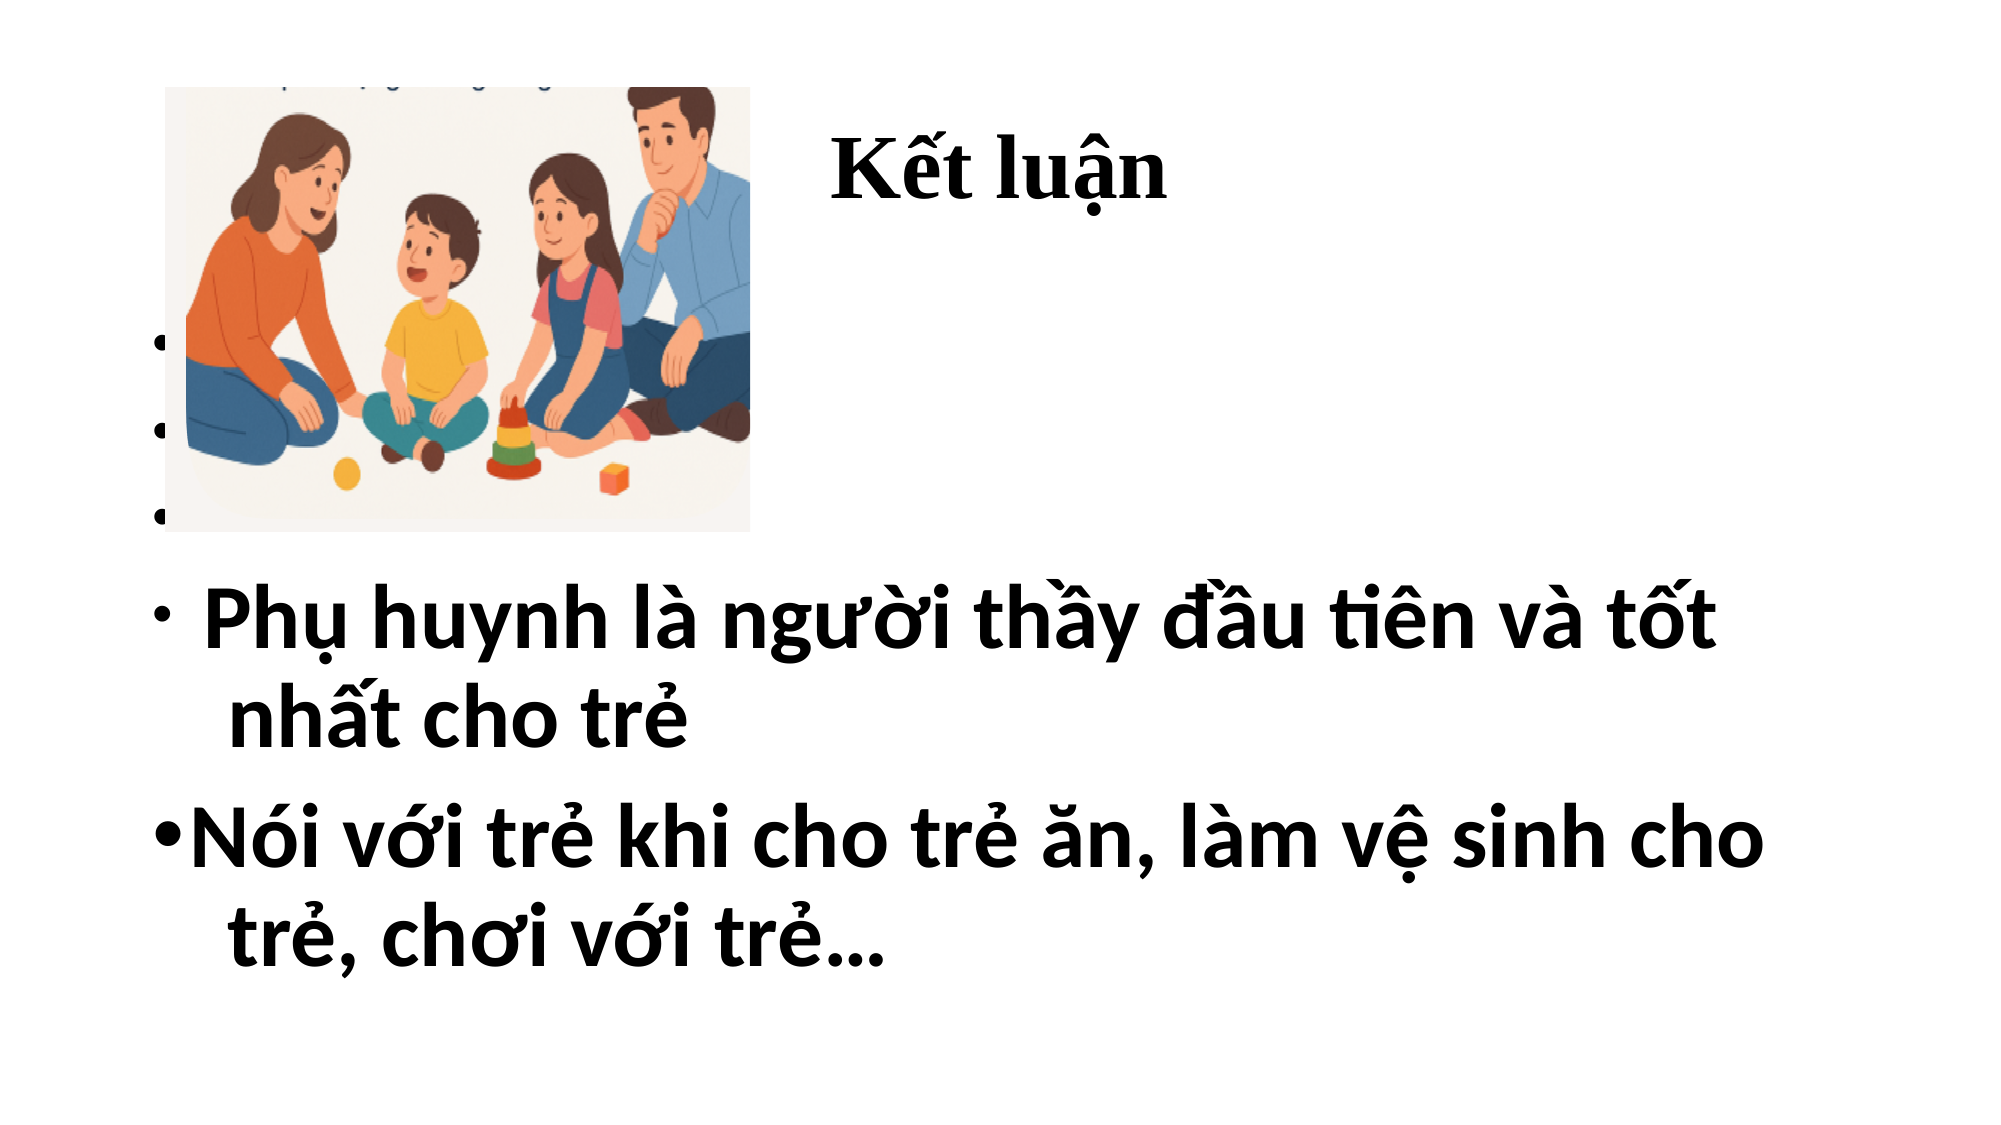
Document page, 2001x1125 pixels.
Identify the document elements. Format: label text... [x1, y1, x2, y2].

picture [165, 87, 751, 532]
title Kết luận [137, 59, 1863, 278]
list Phụ huynh là người thầy đầu tiên và tốt nhất cho trẻ Nói với trẻ khi cho trẻ ăn, làm vệ sinh cho trẻ, chơi với trẻ… [137, 299, 1863, 1014]
